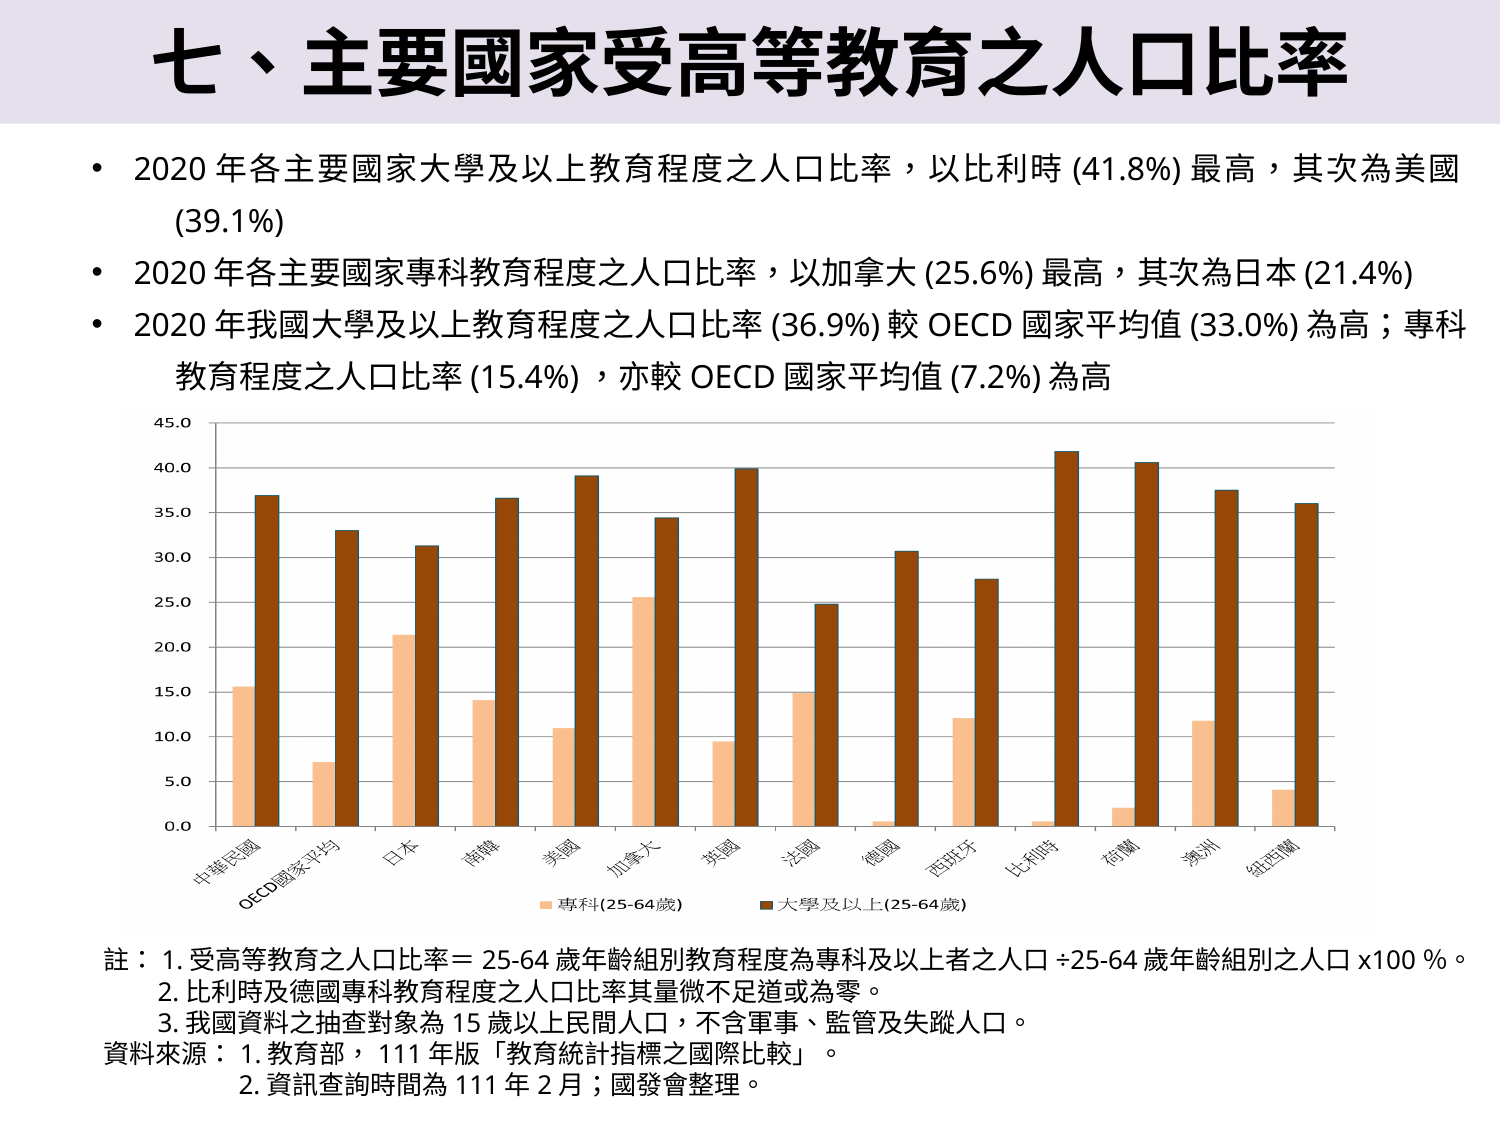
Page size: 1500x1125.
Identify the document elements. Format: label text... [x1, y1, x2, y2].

text_box 註：1.受高等教育之人口比率＝25-64歲年齡組別教育程度為專科及以上者之人口÷25-64歲年齡組別之人口x100％。 2.比利時及德國專科教育程度之人口比率其量微不足道或為零。 3.我國資料之抽查對象為15歲以上民間人口，不含軍事、監管及失蹤人口。 資料來源：1.教育部，111年版「教育統計指標之國際比較」。 2.資訊查詢時間為111年2月；國發會整理。 [88, 936, 1500, 1125]
text_box 七、主要國家受高等教育之人口比率 [0, 0, 1500, 124]
picture [118, 408, 1377, 937]
text_box 2020年各主要國家大學及以上教育程度之人口比率，以比利時(41.8%)最高，其次為美國(39.1%) 2020年各主要國家專科教育程度之人口比率，以加拿大(25.6%)最高，其次為日本(21.4%) 2020年我國大學及以上教育程度之人口比率(36.9%)較OECD國家平均值(33.0%)為高；專科教育程度之人口比率(15.4%)，亦較OECD國家平均值(7.2%)為高 [76, 127, 1483, 444]
